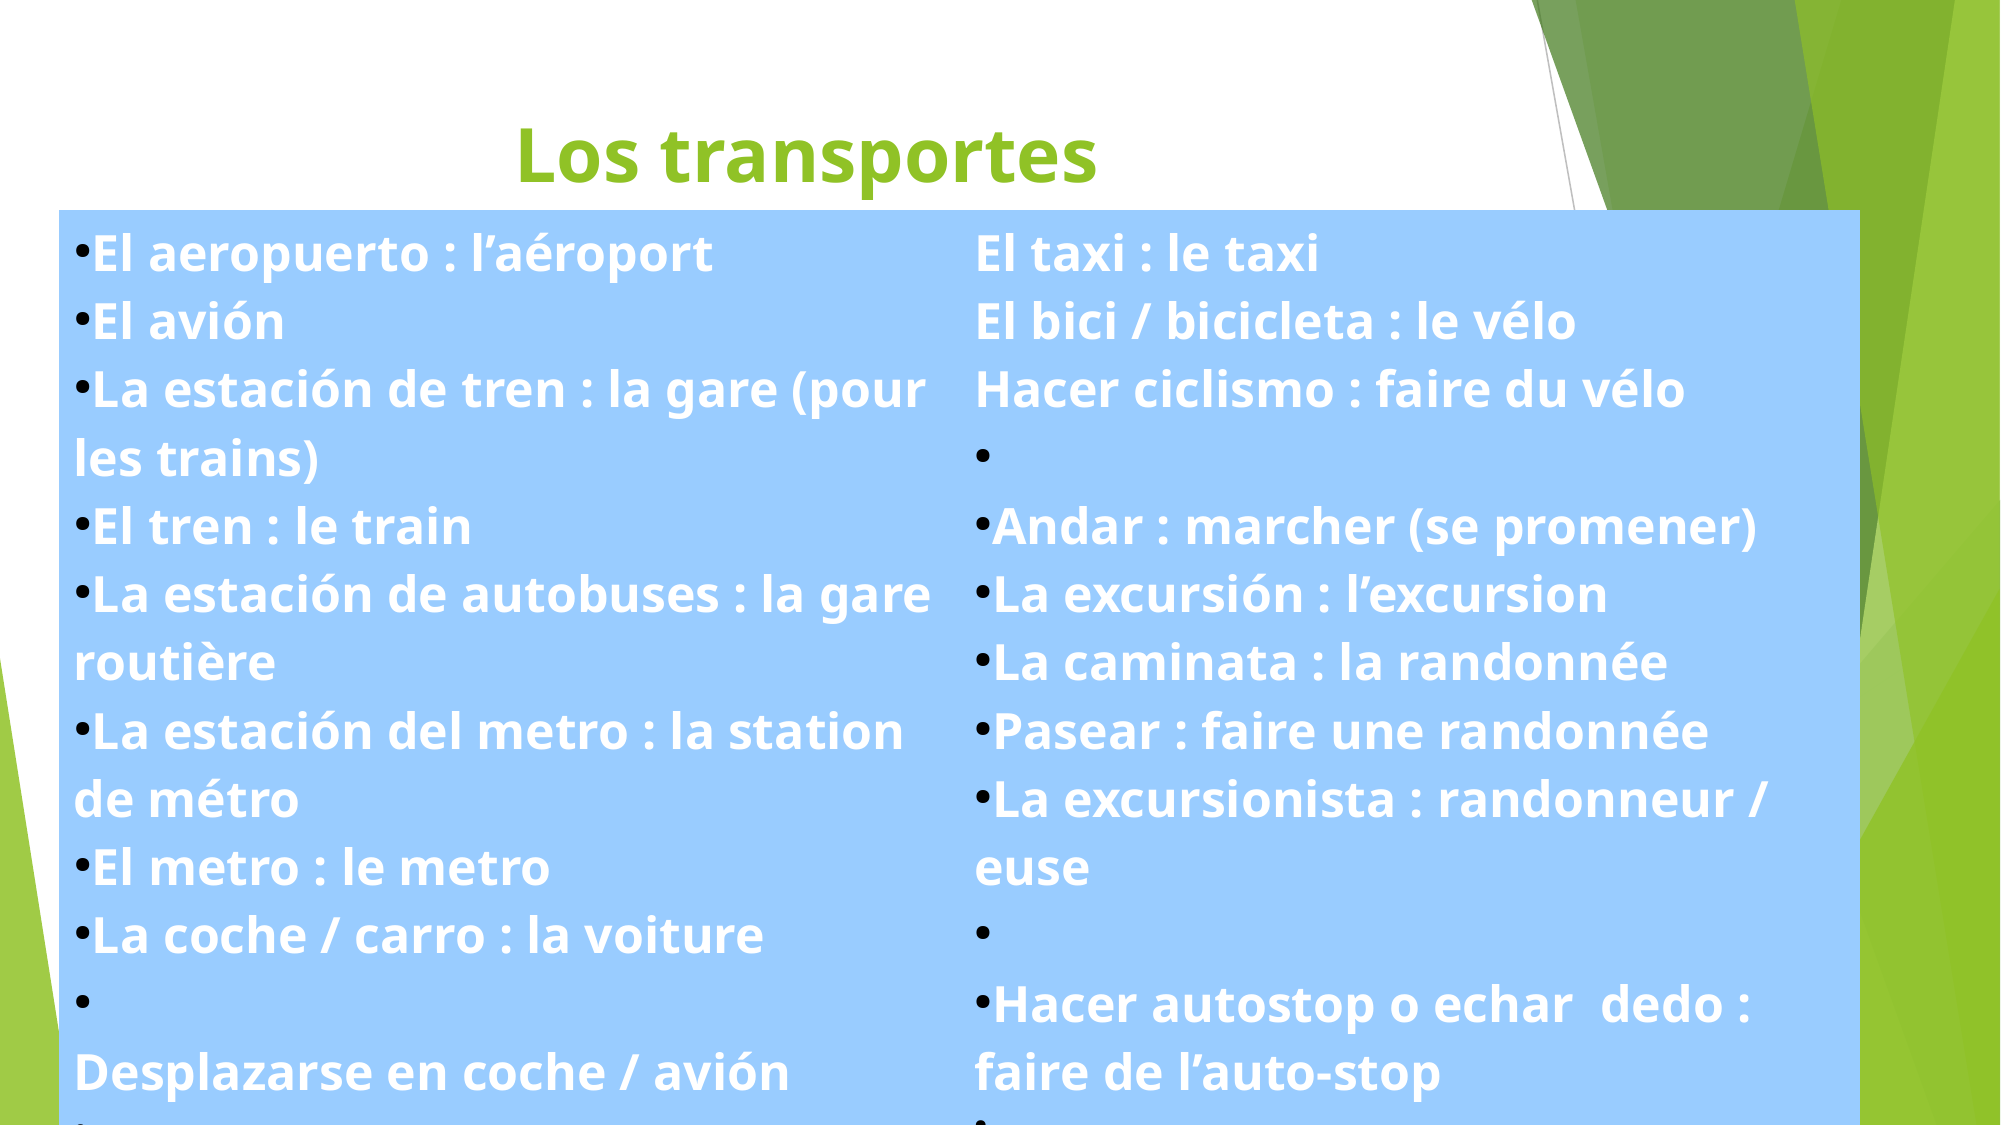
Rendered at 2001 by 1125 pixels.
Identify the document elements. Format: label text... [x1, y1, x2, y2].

table_header El aeropuerto : l’aéroport El avión La estación de tren : la gare (pour les trains) El tren : le train La estación de autobuses : la gare routière La estación del metro : la station de métro El metro : le metro La coche / carro : la voiture Desplazarse en coche / avión [59, 210, 959, 1125]
table_header El taxi : le taxi El bici / bicicleta : le vélo Hacer ciclismo : faire du vélo Andar : marcher (se promener) La excursión : l’excursion La caminata : la randonnée Pasear : faire une randonnée La excursionista : randonneur / euse Hacer autostop o echar dedo : faire de l’auto-stop [959, 210, 1860, 1125]
title Los transportes [111, 99, 1522, 210]
